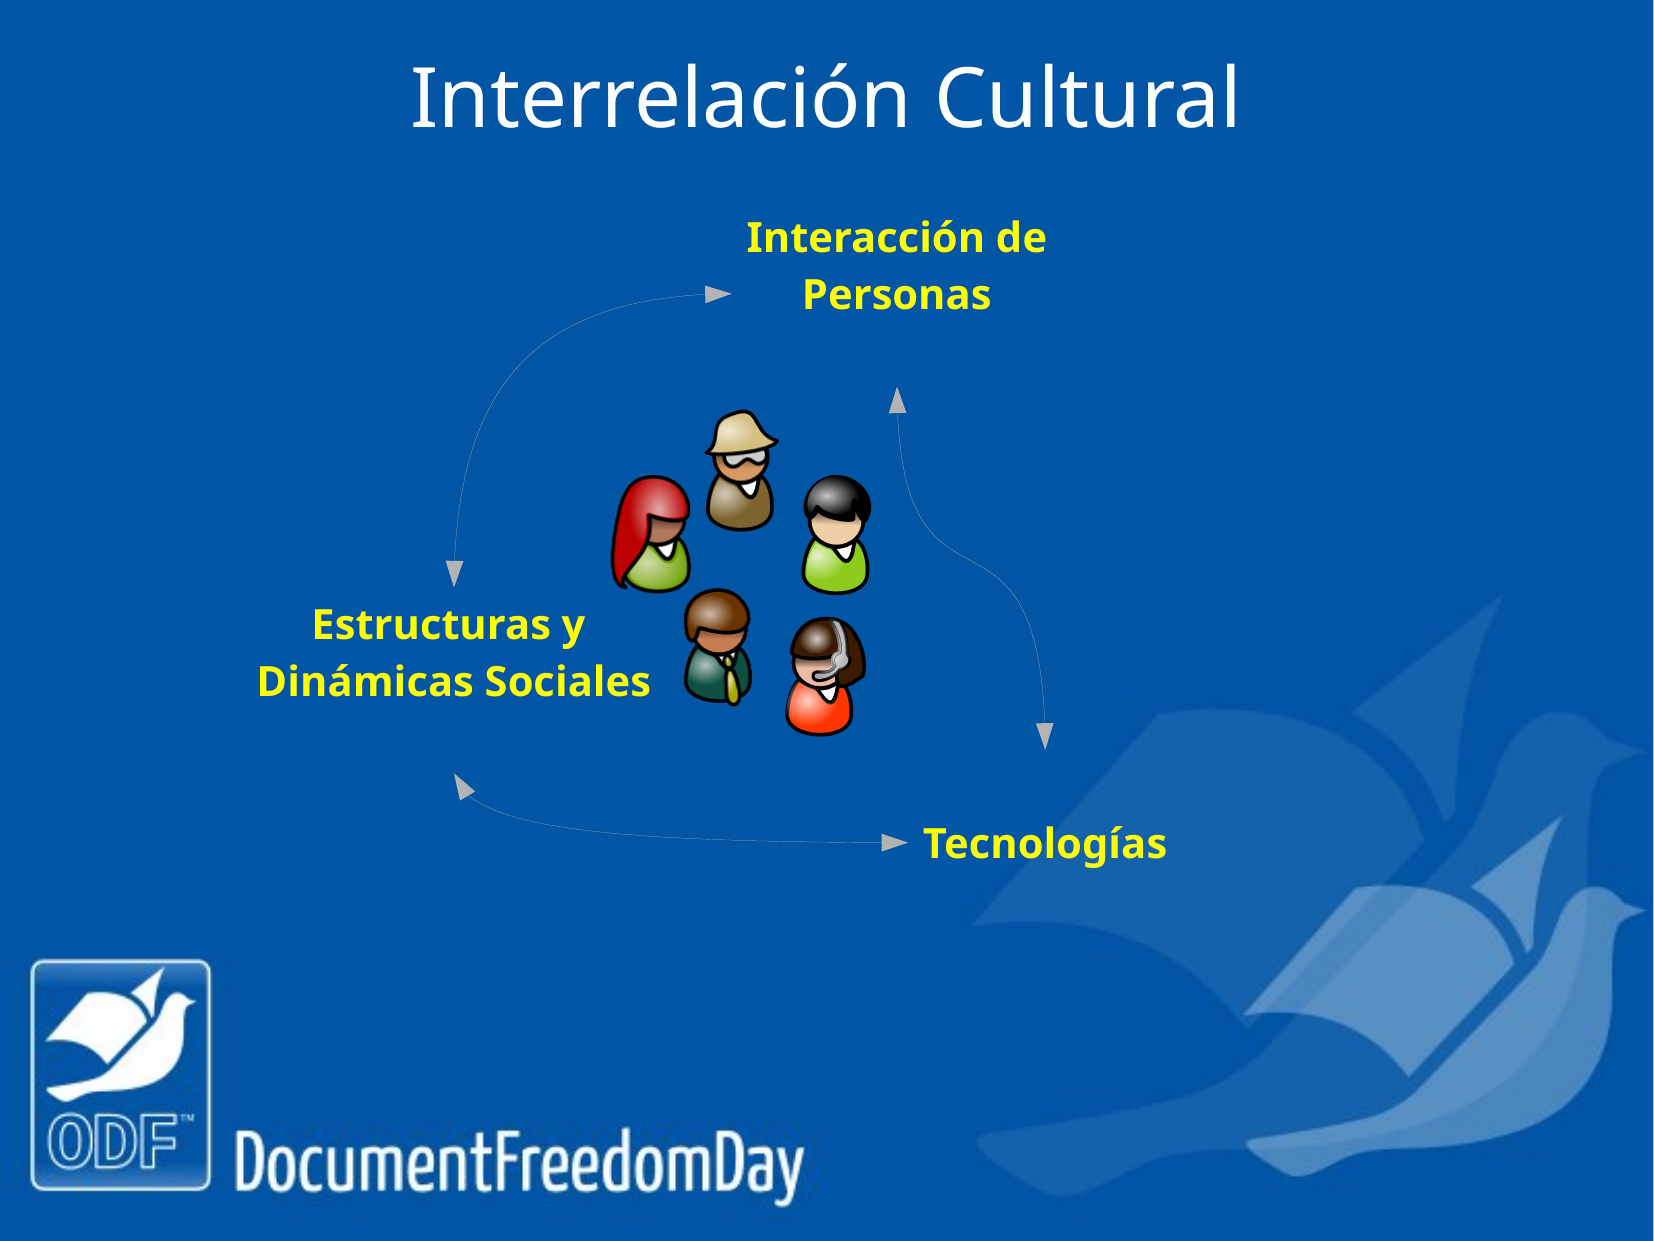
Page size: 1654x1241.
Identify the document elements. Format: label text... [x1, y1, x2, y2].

text_box Interacción de Personas [731, 200, 1060, 367]
title Interrelación Cultural [82, 39, 1571, 153]
picture [0, 0, 1654, 1241]
text_box Estructuras y Dinámicas Sociales [241, 587, 663, 754]
text_box Tecnologías [908, 749, 1182, 916]
